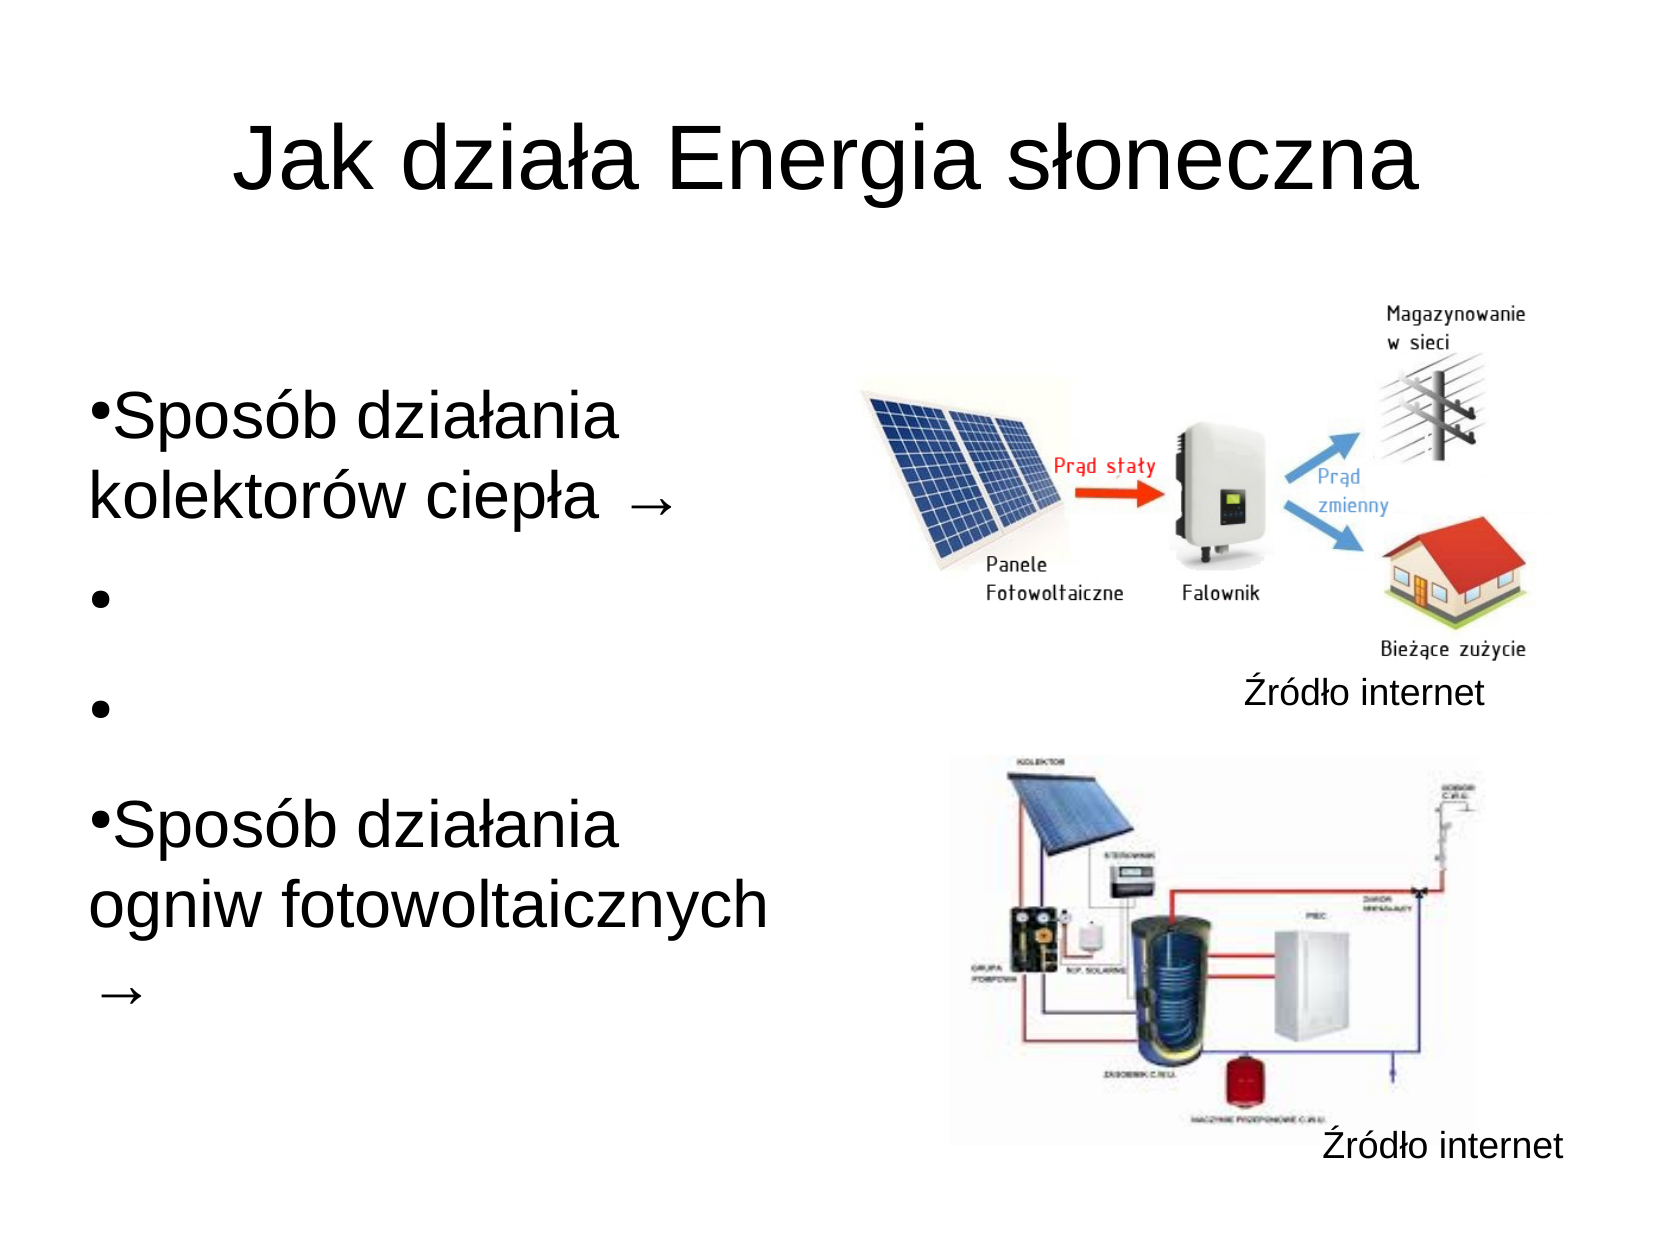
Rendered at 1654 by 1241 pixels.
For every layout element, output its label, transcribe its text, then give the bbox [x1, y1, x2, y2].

text_box Źródło internet [1229, 663, 1501, 721]
picture [874, 755, 1524, 1146]
text_box Źródło internet [1307, 1117, 1579, 1175]
picture [852, 290, 1565, 681]
list Sposób działania kolektorów ciepła → Sposób działania ogniw fotowoltaicznych → [88, 372, 792, 1193]
title Jak działa Energia słoneczna [82, 49, 1571, 257]
